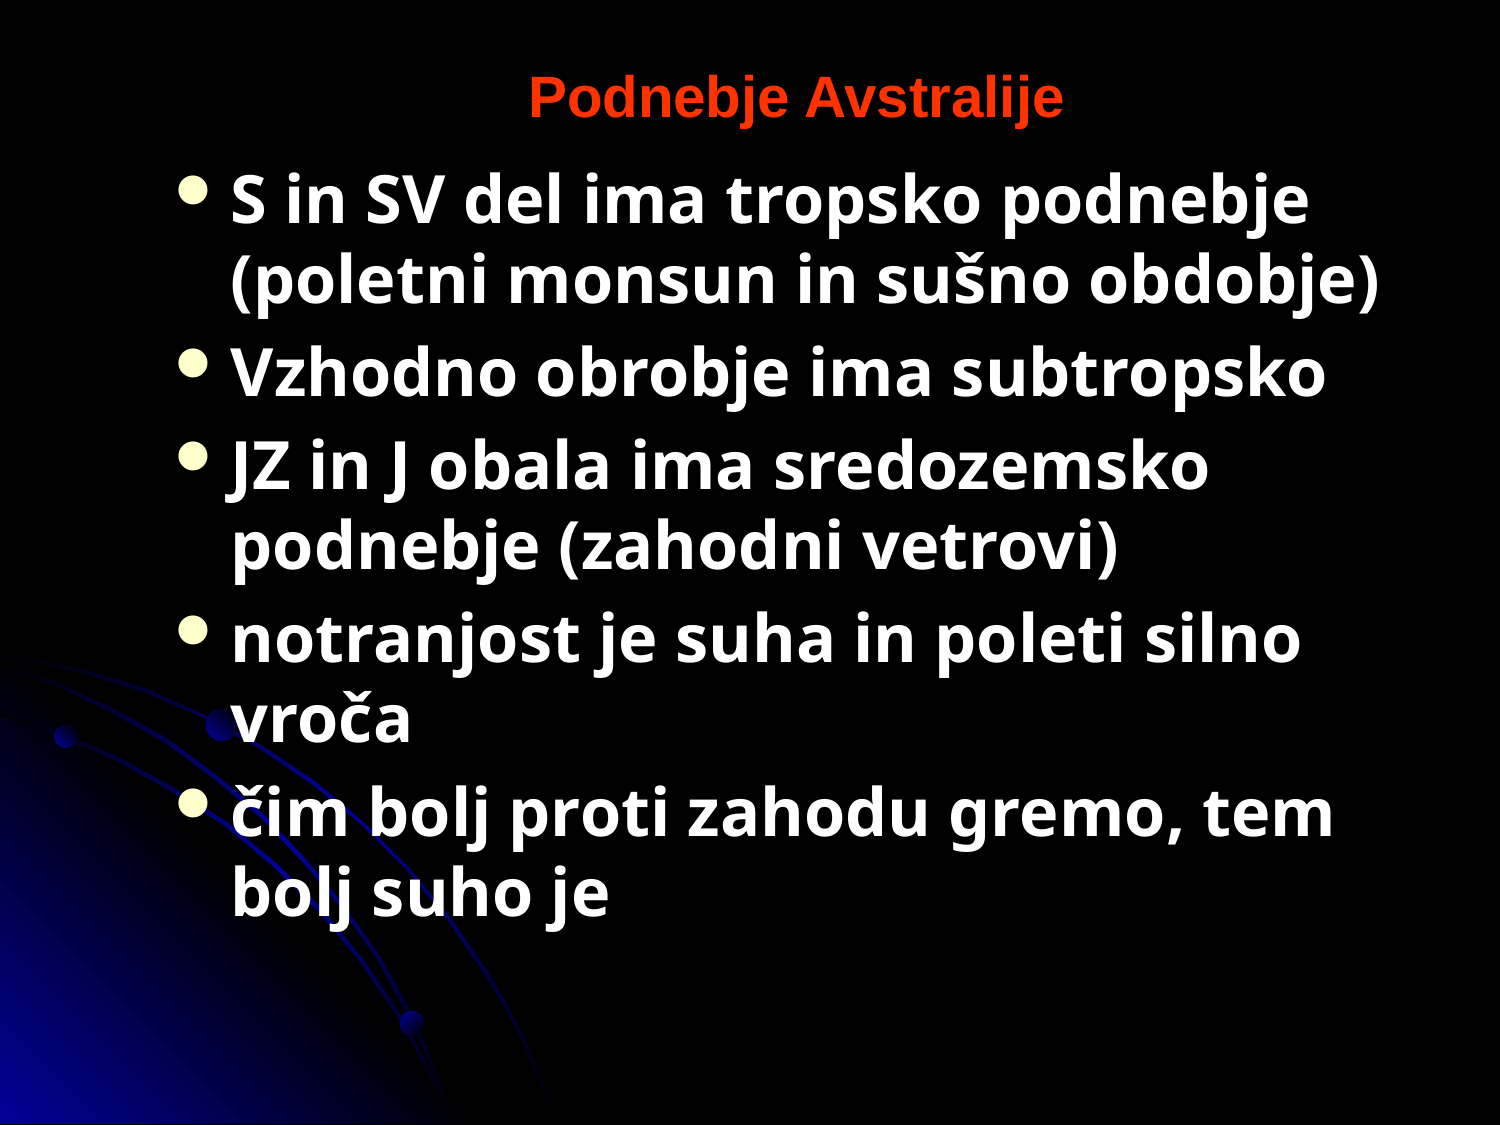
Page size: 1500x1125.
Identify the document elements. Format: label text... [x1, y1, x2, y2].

list S in SV del ima tropsko podnebje (poletni monsun in sušno obdobje) Vzhodno obrobje ima subtropsko JZ in J obala ima sredozemsko podnebje (zahodni vetrovi) notranjost je suha in poleti silno vroča čim bolj proti zahodu gremo, tem bolj suho je [159, 148, 1435, 824]
title Podnebje Avstralije [159, 0, 1435, 148]
